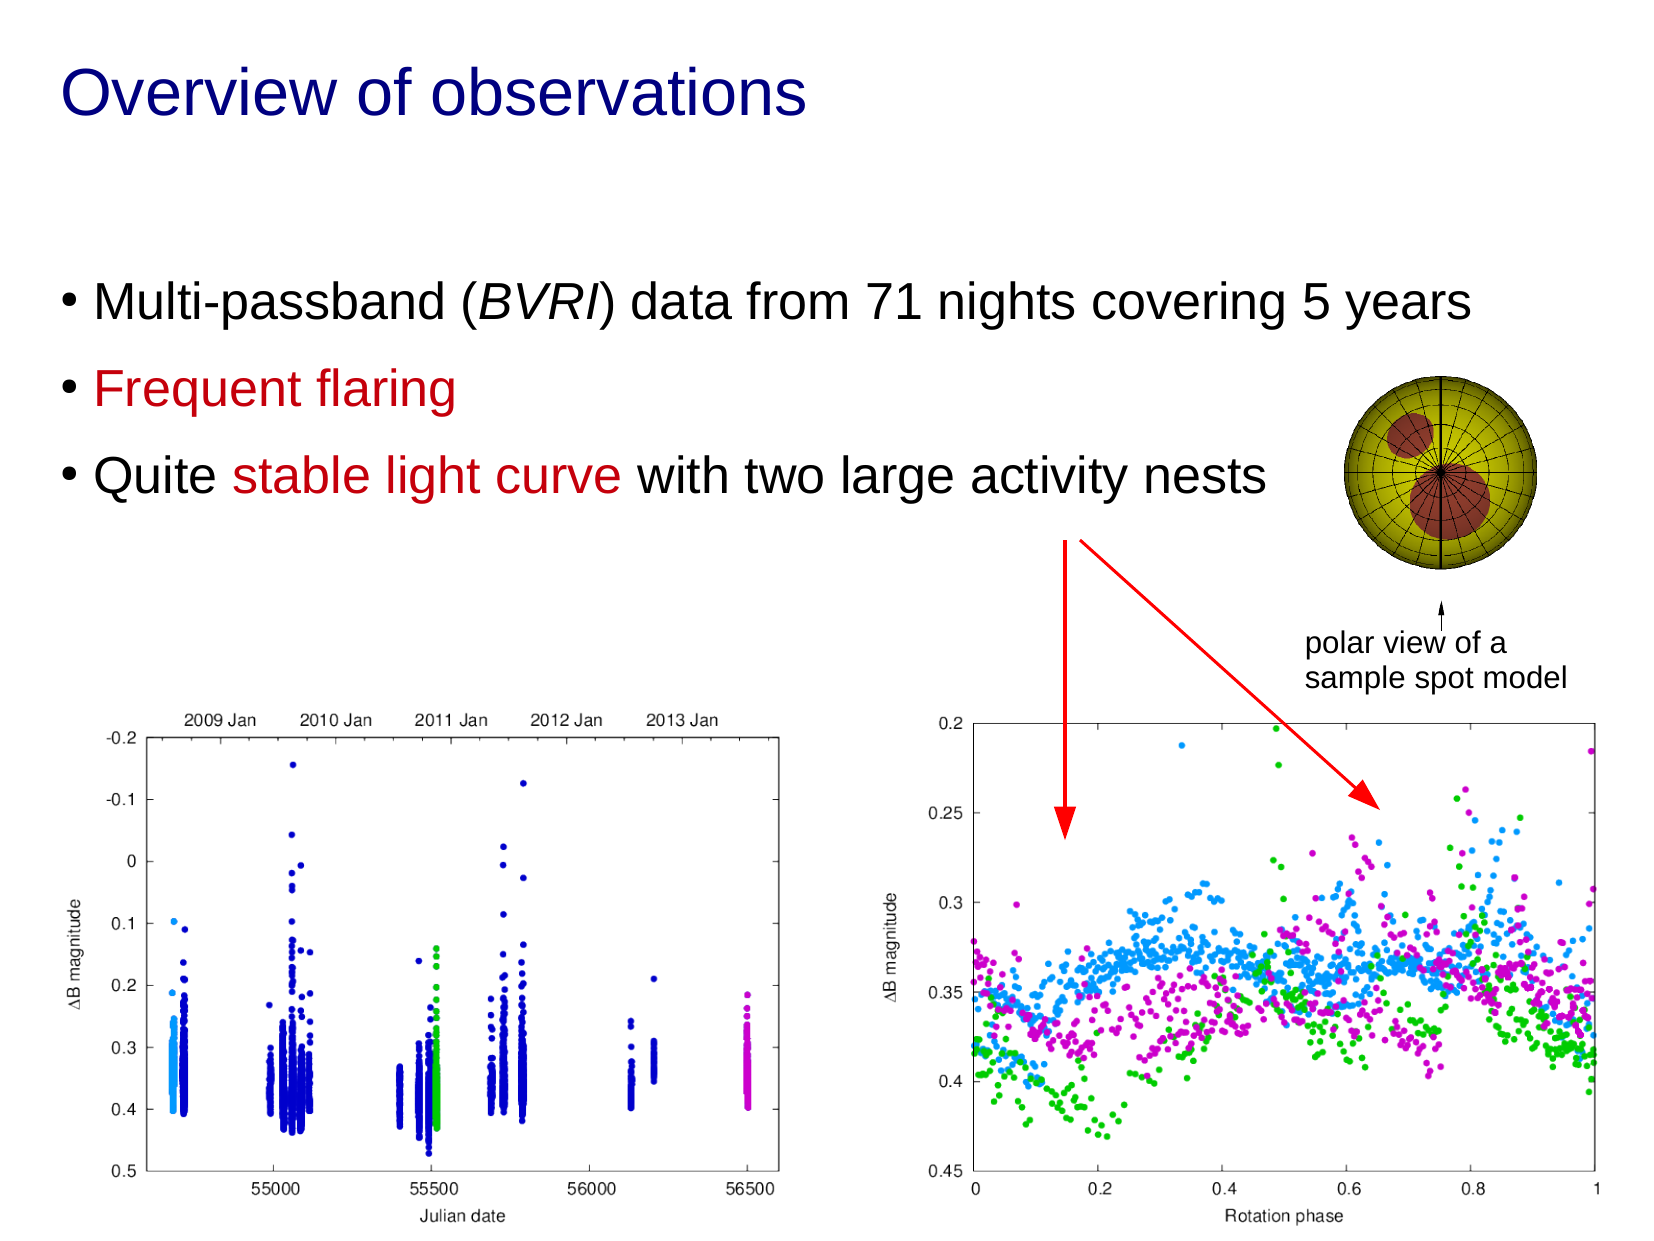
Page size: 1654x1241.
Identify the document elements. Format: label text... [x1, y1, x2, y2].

picture [1290, 359, 1591, 618]
text_box Overview of observations [60, 34, 1516, 150]
text_box Multi-passband (BVRI) data from 71 nights covering 5 years Frequent flaring Quite stable light curve with two large activity nests [60, 257, 1516, 491]
picture [60, 702, 811, 1228]
picture [876, 702, 1627, 1228]
text_box polar view of a sample spot model [1290, 618, 1591, 703]
